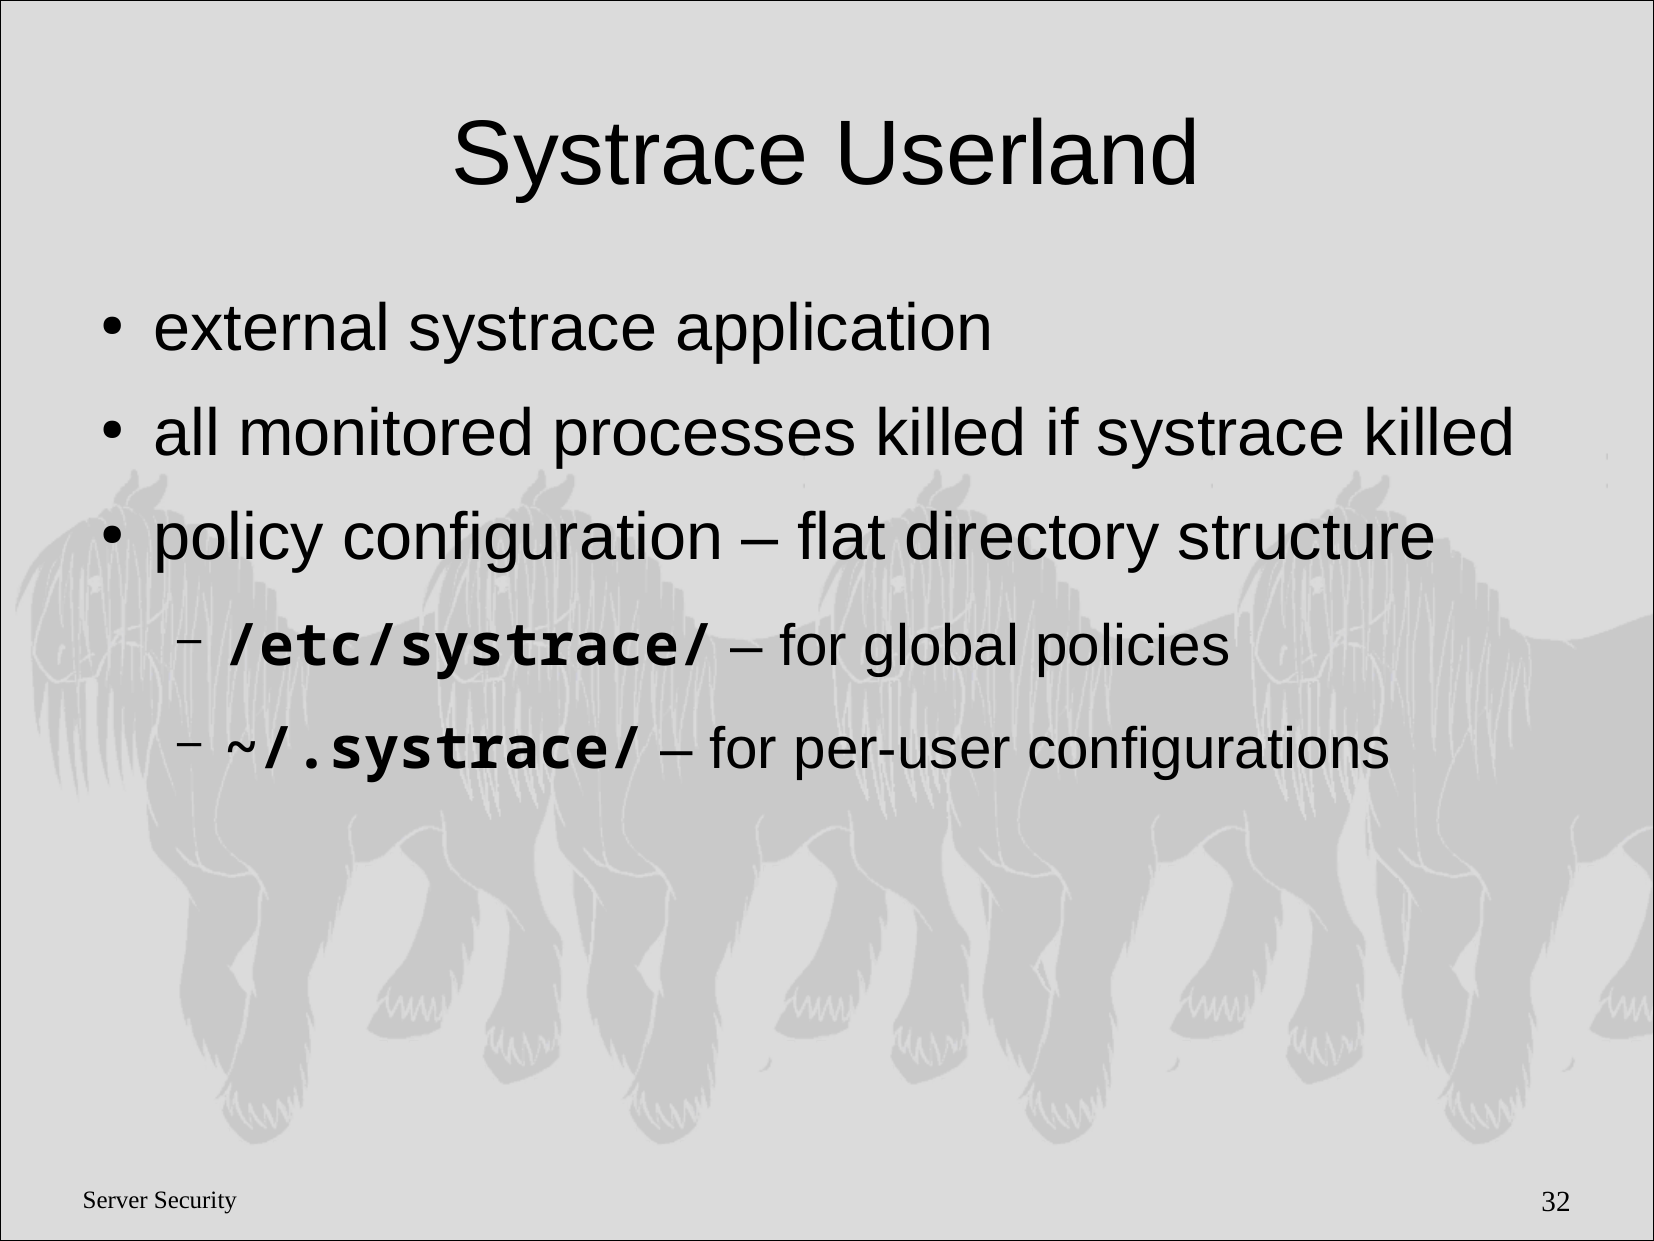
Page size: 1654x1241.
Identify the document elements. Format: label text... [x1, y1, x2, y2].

list external systrace application all monitored processes killed if systrace killed policy configuration – flat directory structure /etc/systrace/ – for global policies ~/.systrace/ – for per-user configurations [82, 290, 1571, 1094]
title Systrace Userland [82, 56, 1571, 250]
